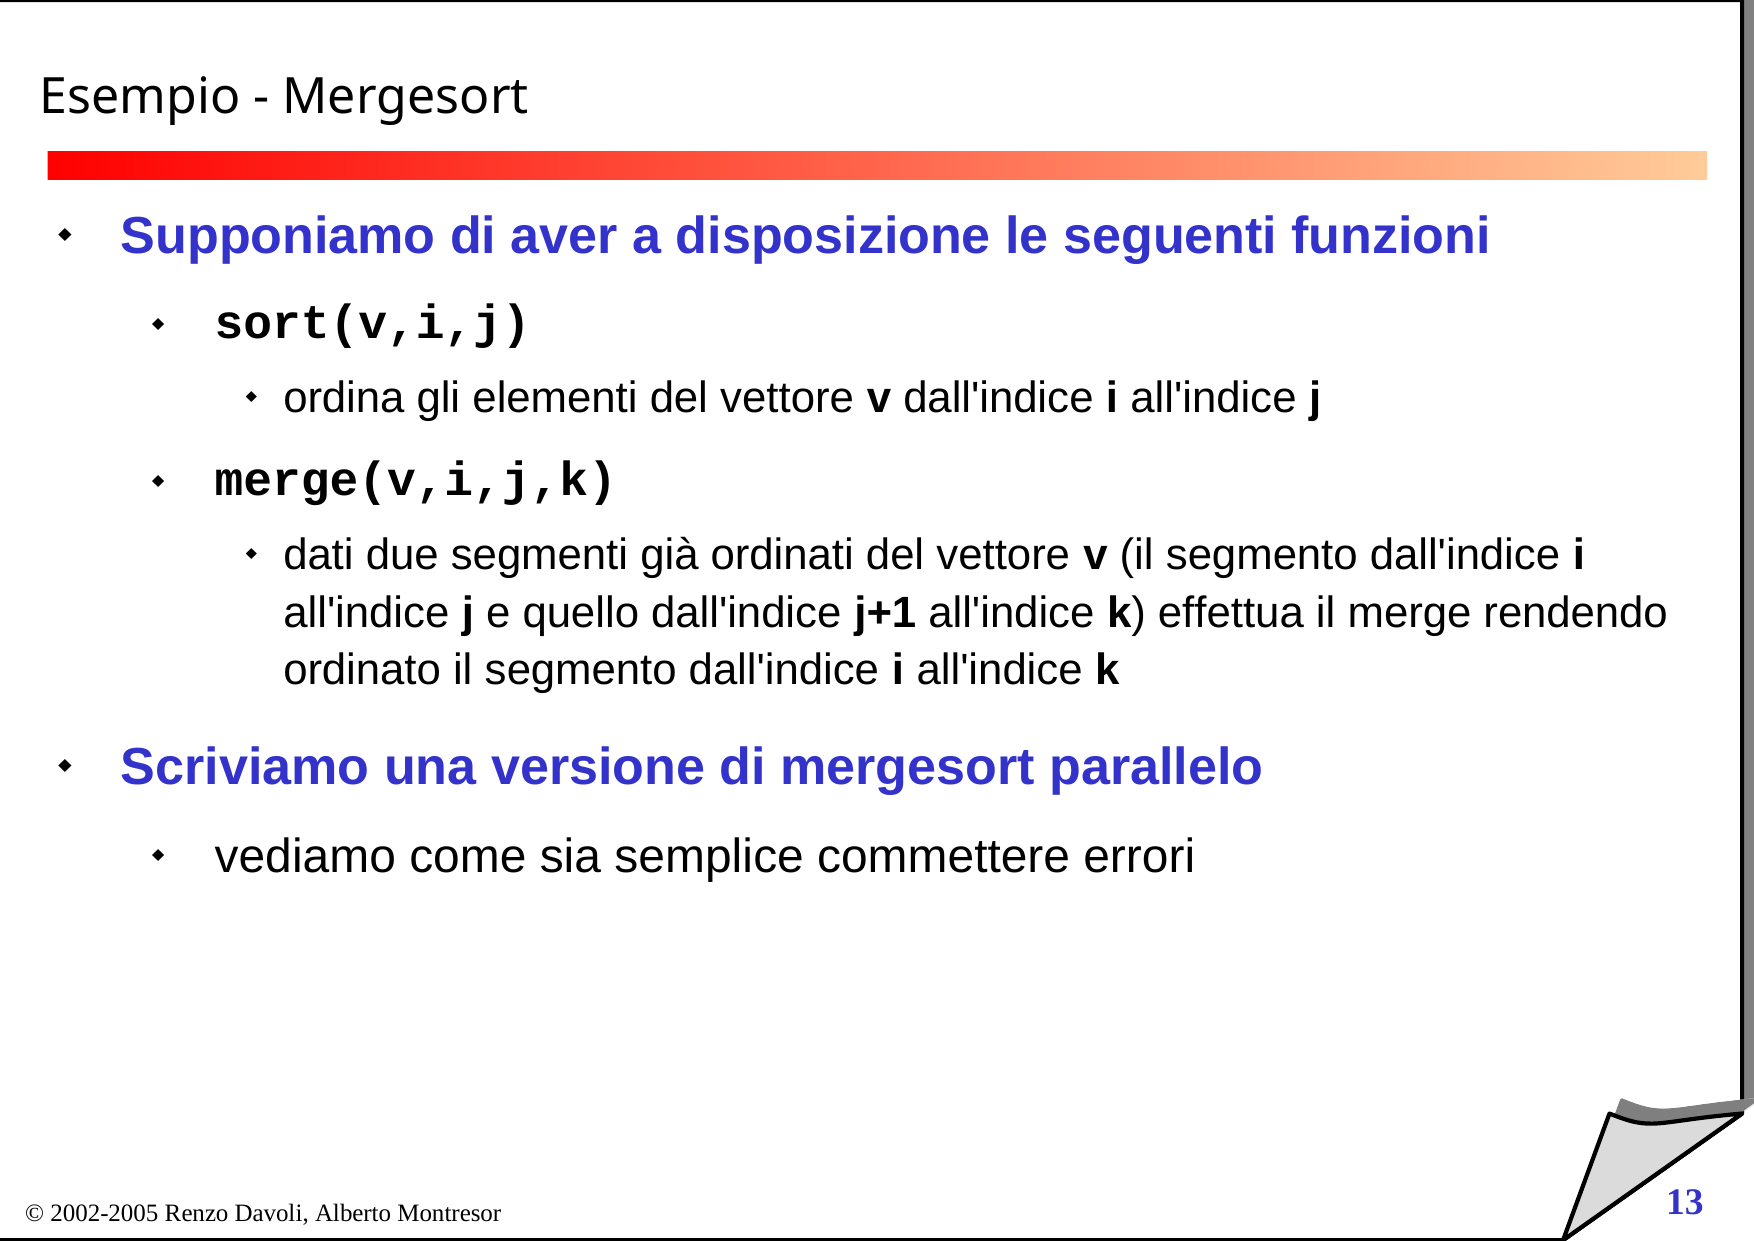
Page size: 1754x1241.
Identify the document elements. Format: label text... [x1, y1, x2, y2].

title Esempio - Mergesort [39, 49, 1713, 144]
list Supponiamo di aver a disposizione le seguenti funzioni sort(v,i,j) ordina gli elementi del vettore v dall'indice i all'indice j merge(v,i,j,k) dati due segmenti già ordinati del vettore v (il segmento dall'indice i all'indice j e quello dall'indice j+1 all'indice k) effettua il merge rendendo ordinato il segmento dall'indice i all'indice k Scriviamo una versione di mergesort parallelo vediamo come sia semplice commettere errori [58, 206, 1696, 924]
